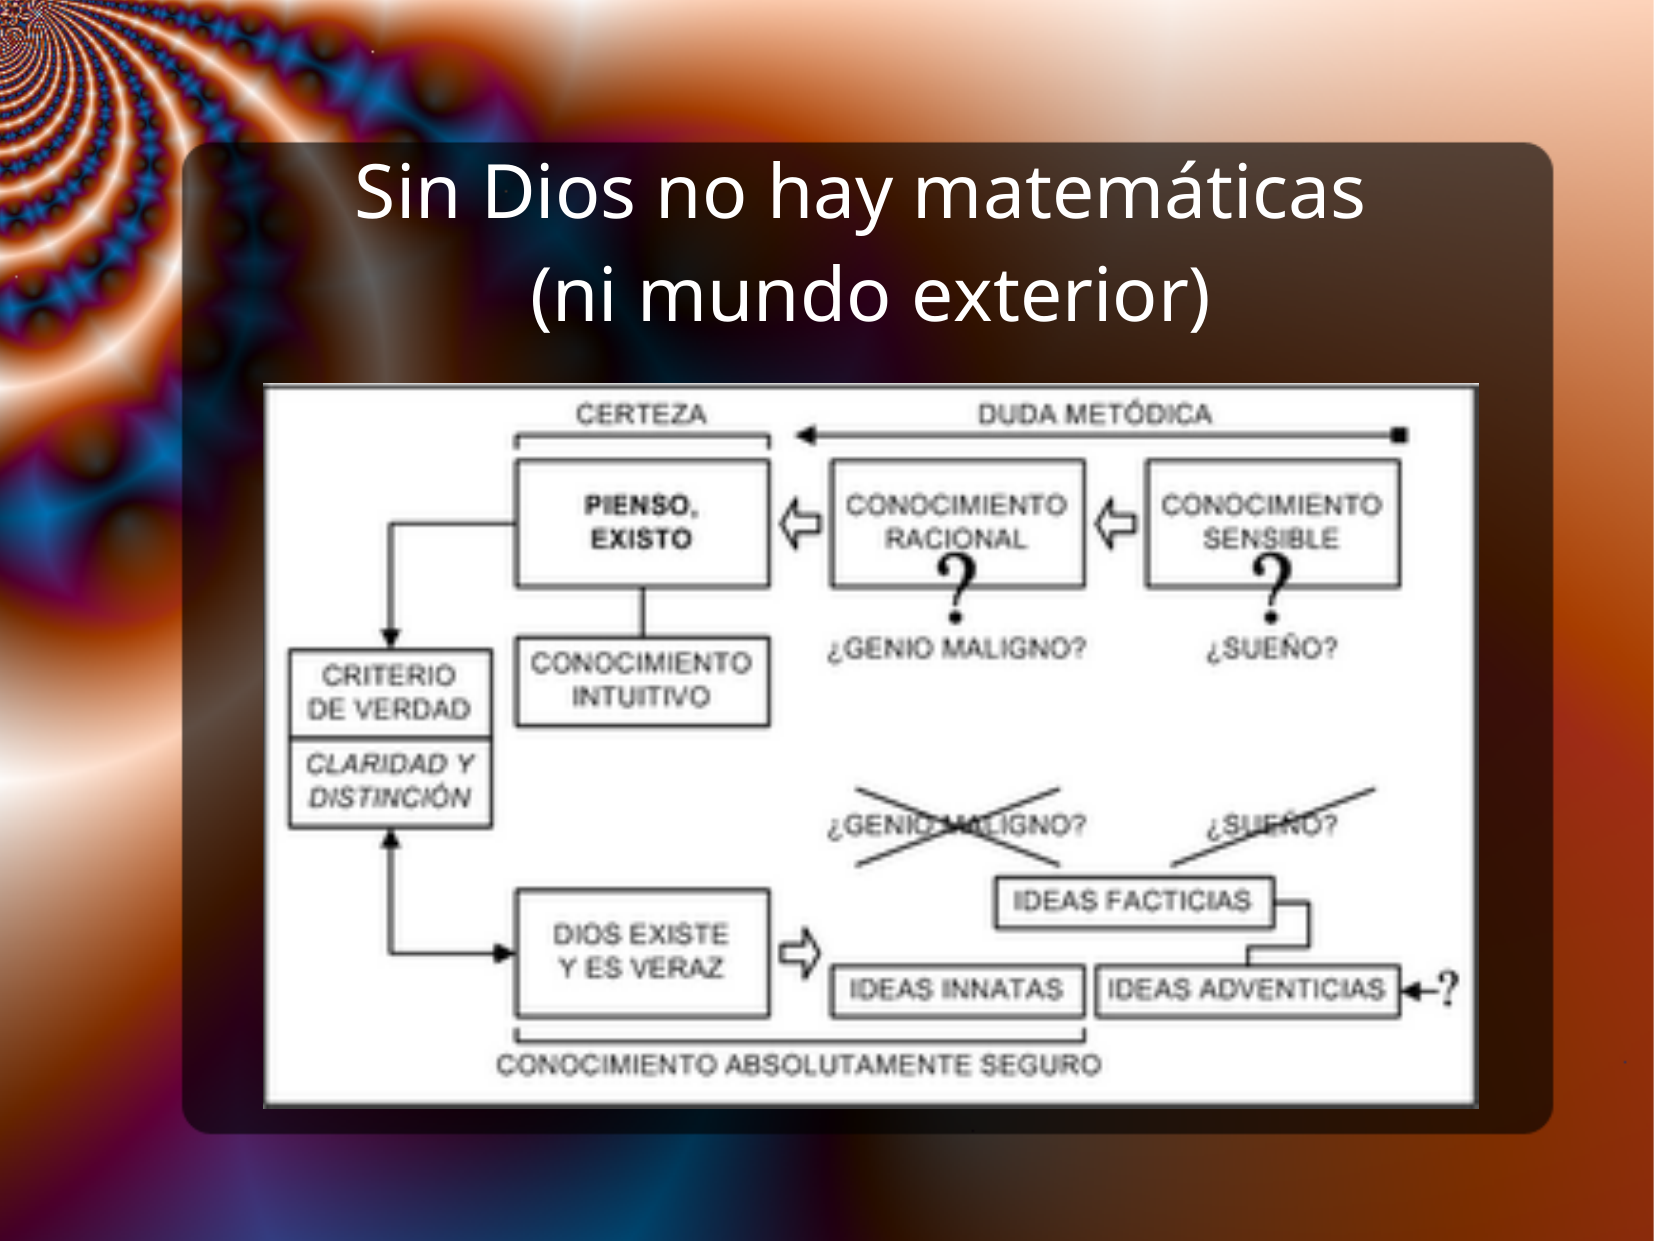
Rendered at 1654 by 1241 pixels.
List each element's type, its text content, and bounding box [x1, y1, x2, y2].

title Sin Dios no hay matemáticas (ni mundo exterior) [206, 150, 1536, 332]
picture [0, 0, 1654, 1241]
